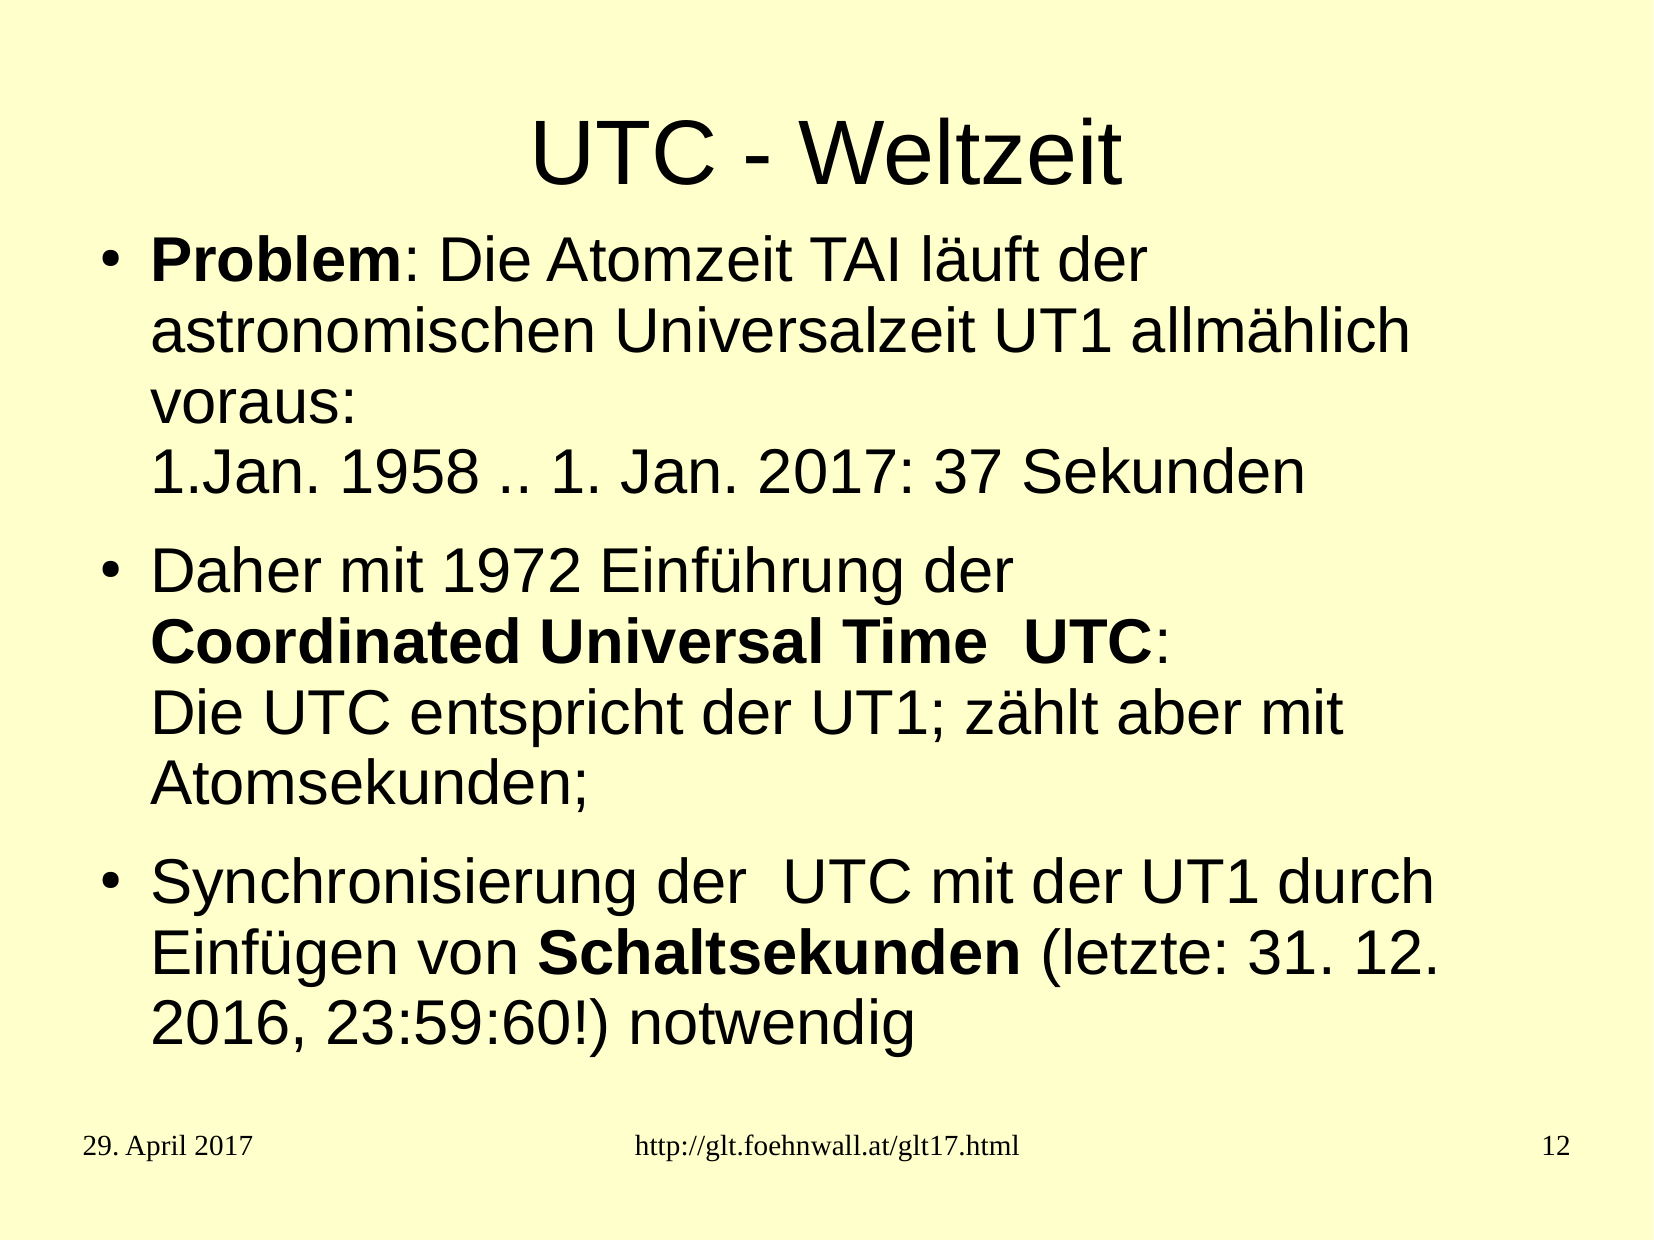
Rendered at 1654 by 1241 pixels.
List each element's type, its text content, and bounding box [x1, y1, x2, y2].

title UTC - Weltzeit [82, 49, 1571, 224]
list Problem: Die Atomzeit TAI läuft der astronomischen Universalzeit UT1 allmählich voraus: 1.Jan. 1958 .. 1. Jan. 2017: 37 Sekunden Daher mit 1972 Einführung der Coordinated Universal Time UTC: Die UTC entspricht der UT1; zählt aber mit Atomsekunden; Synchronisierung der UTC mit der UT1 durch Einfügen von Schaltsekunden (letzte: 31. 12. 2016, 23:59:60!) notwendig [82, 224, 1571, 1063]
